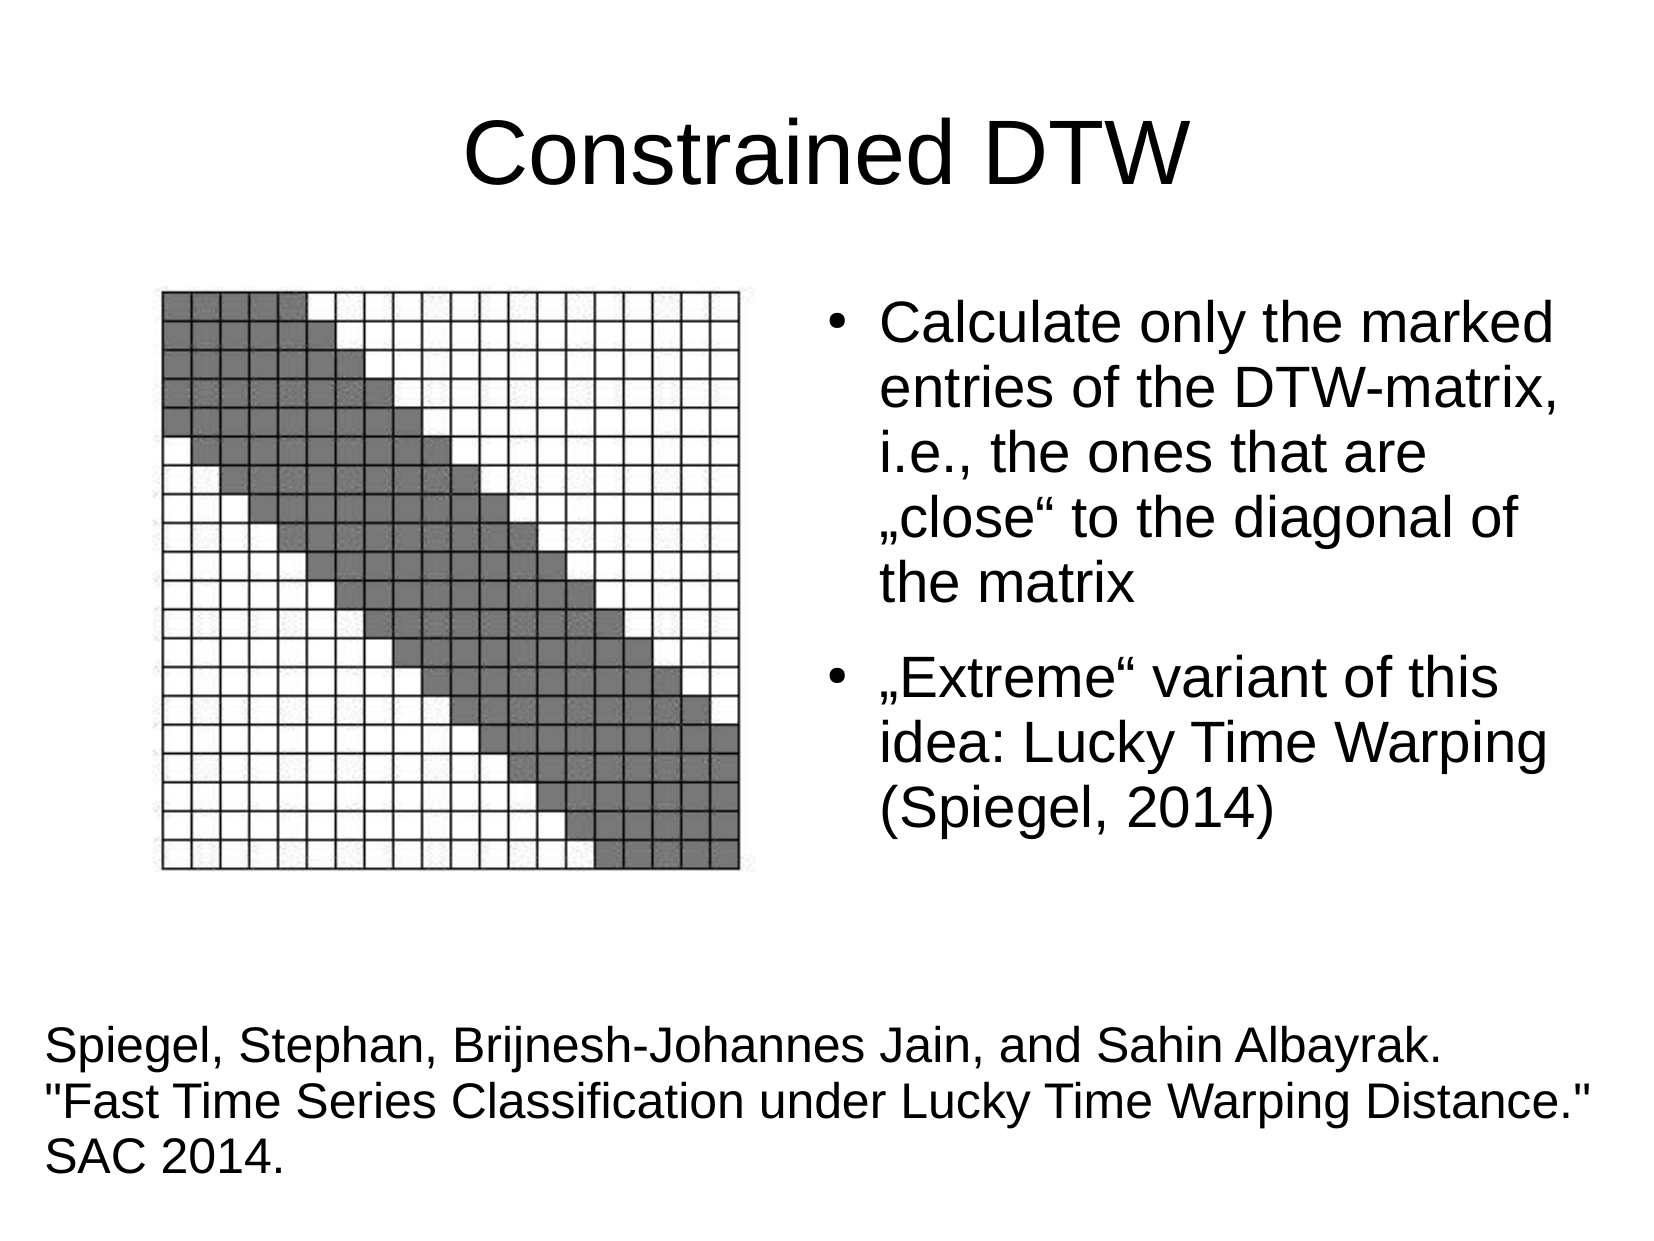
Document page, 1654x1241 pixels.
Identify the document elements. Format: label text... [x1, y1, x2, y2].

text_box Spiegel, Stephan, Brijnesh-Johannes Jain, and Sahin Albayrak. "Fast Time Series Classification under Lucky Time Warping Distance." SAC 2014. [29, 1009, 1643, 1192]
list Calculate only the marked entries of the DTW-matrix, i.e., the ones that are „close“ to the diagonal of the matrix „Extreme“ variant of this idea: Lucky Time Warping (Spiegel, 2014) [809, 290, 1583, 1009]
picture [118, 252, 827, 886]
title Constrained DTW [82, 49, 1571, 257]
